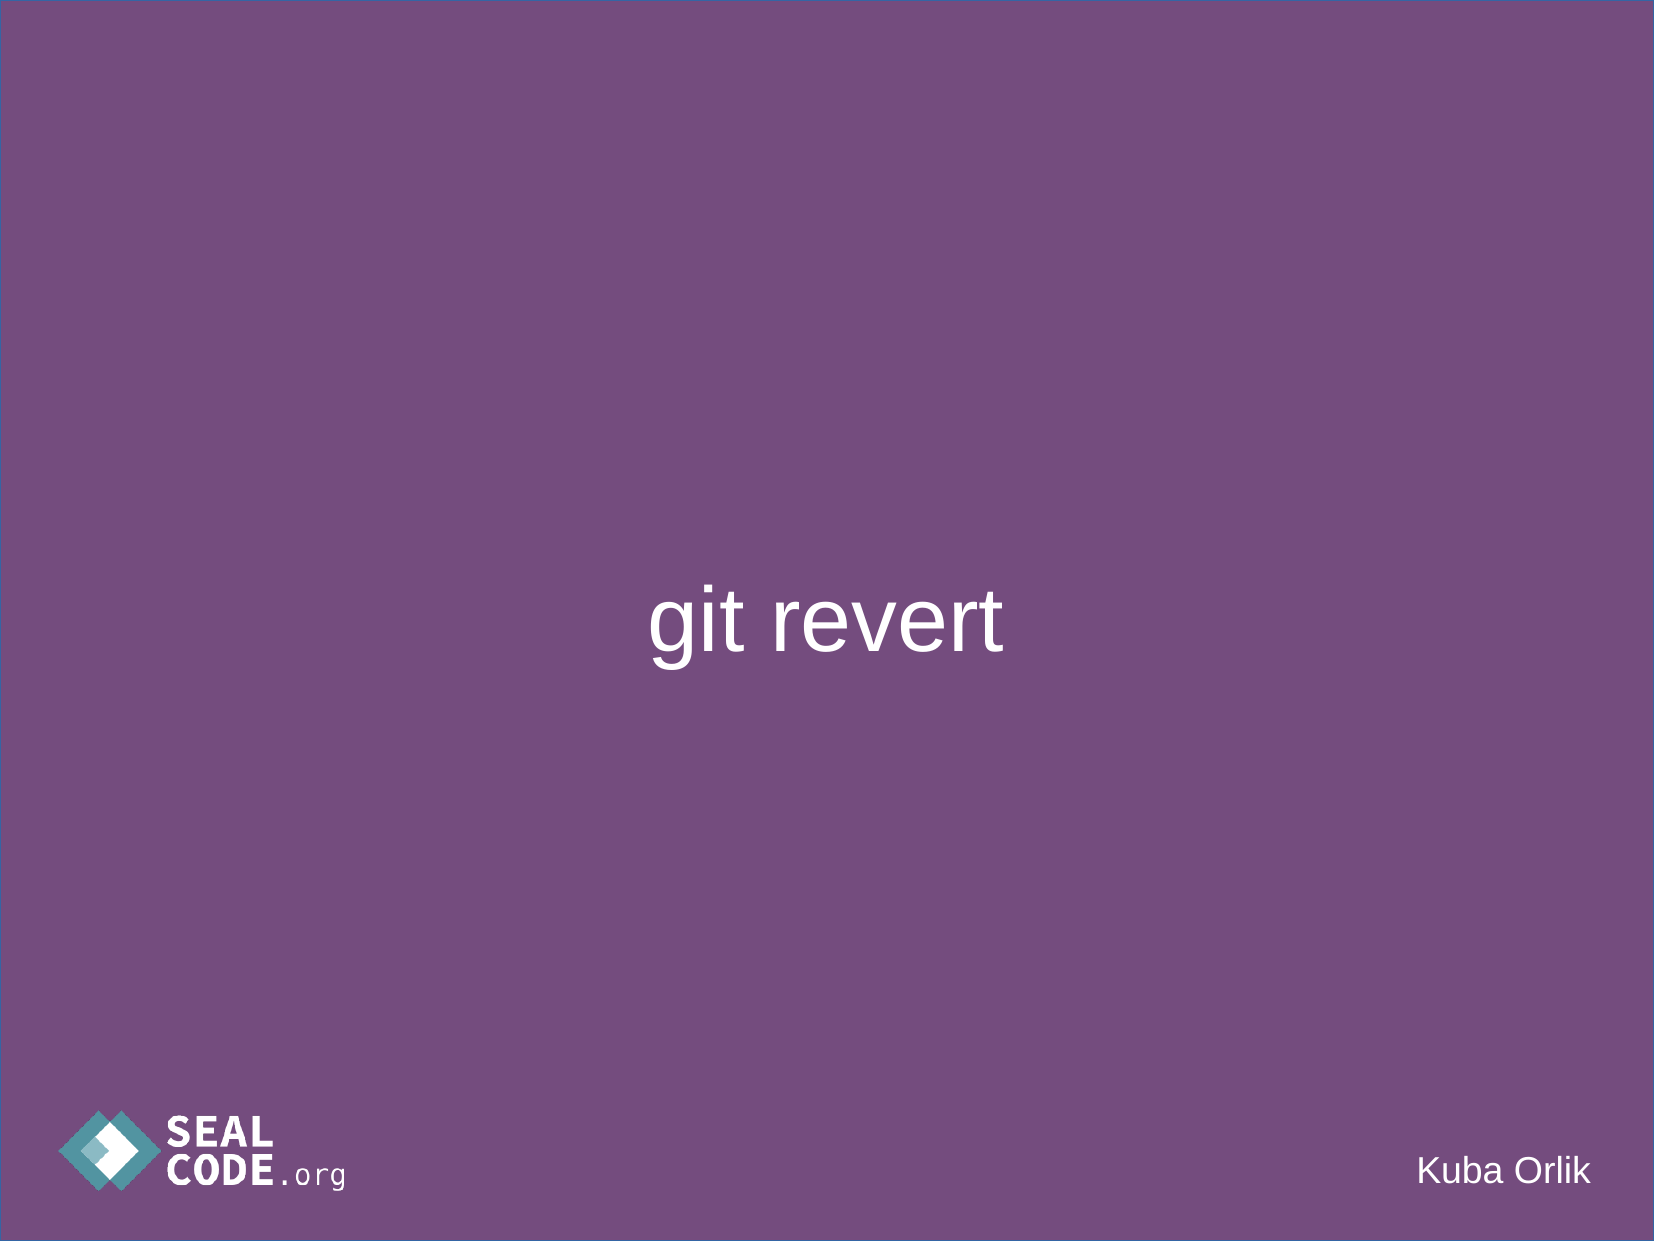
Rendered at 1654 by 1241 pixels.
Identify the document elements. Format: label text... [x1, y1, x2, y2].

picture [58, 1110, 344, 1191]
title git revert [82, 516, 1571, 724]
